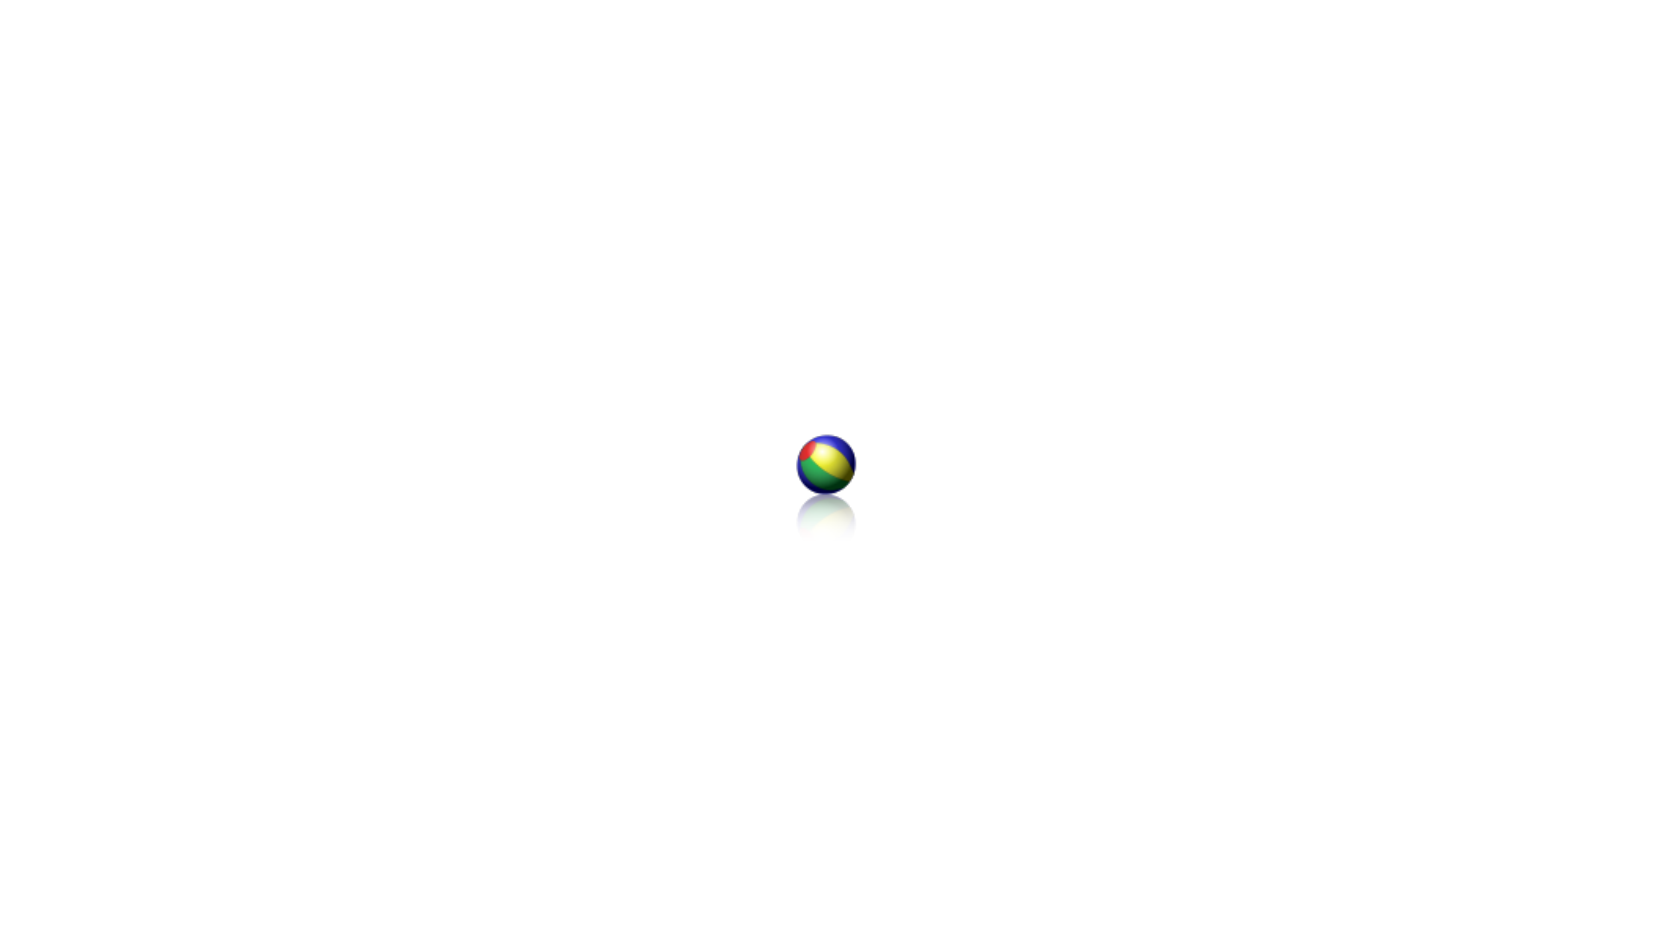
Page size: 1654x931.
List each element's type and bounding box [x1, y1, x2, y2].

picture [748, 386, 905, 544]
